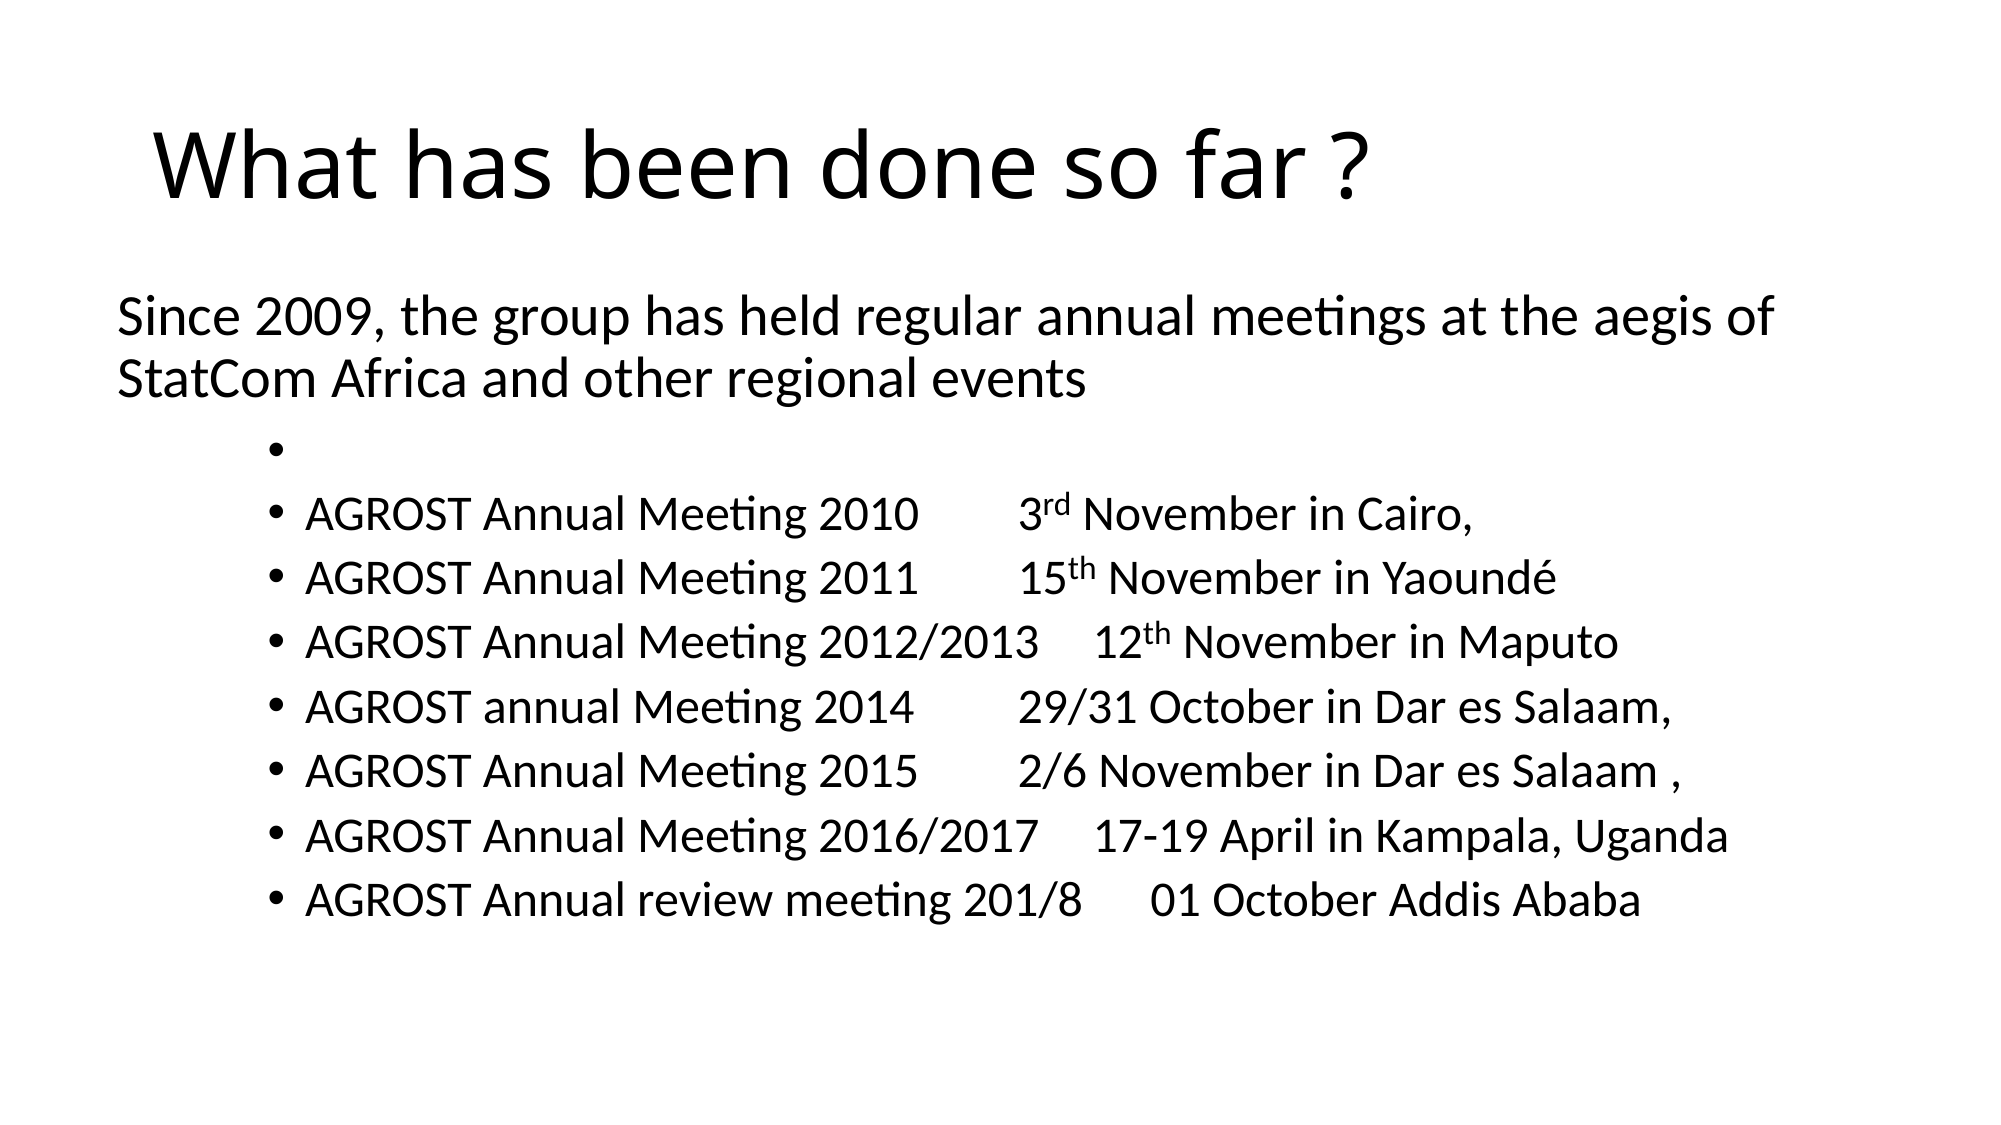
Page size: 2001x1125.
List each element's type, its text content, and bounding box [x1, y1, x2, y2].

list Since 2009, the group has held regular annual meetings at the aegis of StatCom Africa and other regional events AGROST Annual Meeting 2010 3rd November in Cairo, AGROST Annual Meeting 2011 15th November in Yaoundé AGROST Annual Meeting 2012/2013 12th November in Maputo AGROST annual Meeting 2014 29/31 October in Dar es Salaam, AGROST Annual Meeting 2015 2/6 November in Dar es Salaam , AGROST Annual Meeting 2016/2017 17-19 April in Kampala, Uganda AGROST Annual review meeting 201/8 01 October Addis Ababa [102, 277, 1880, 982]
title What has been done so far ? [137, 59, 1863, 277]
